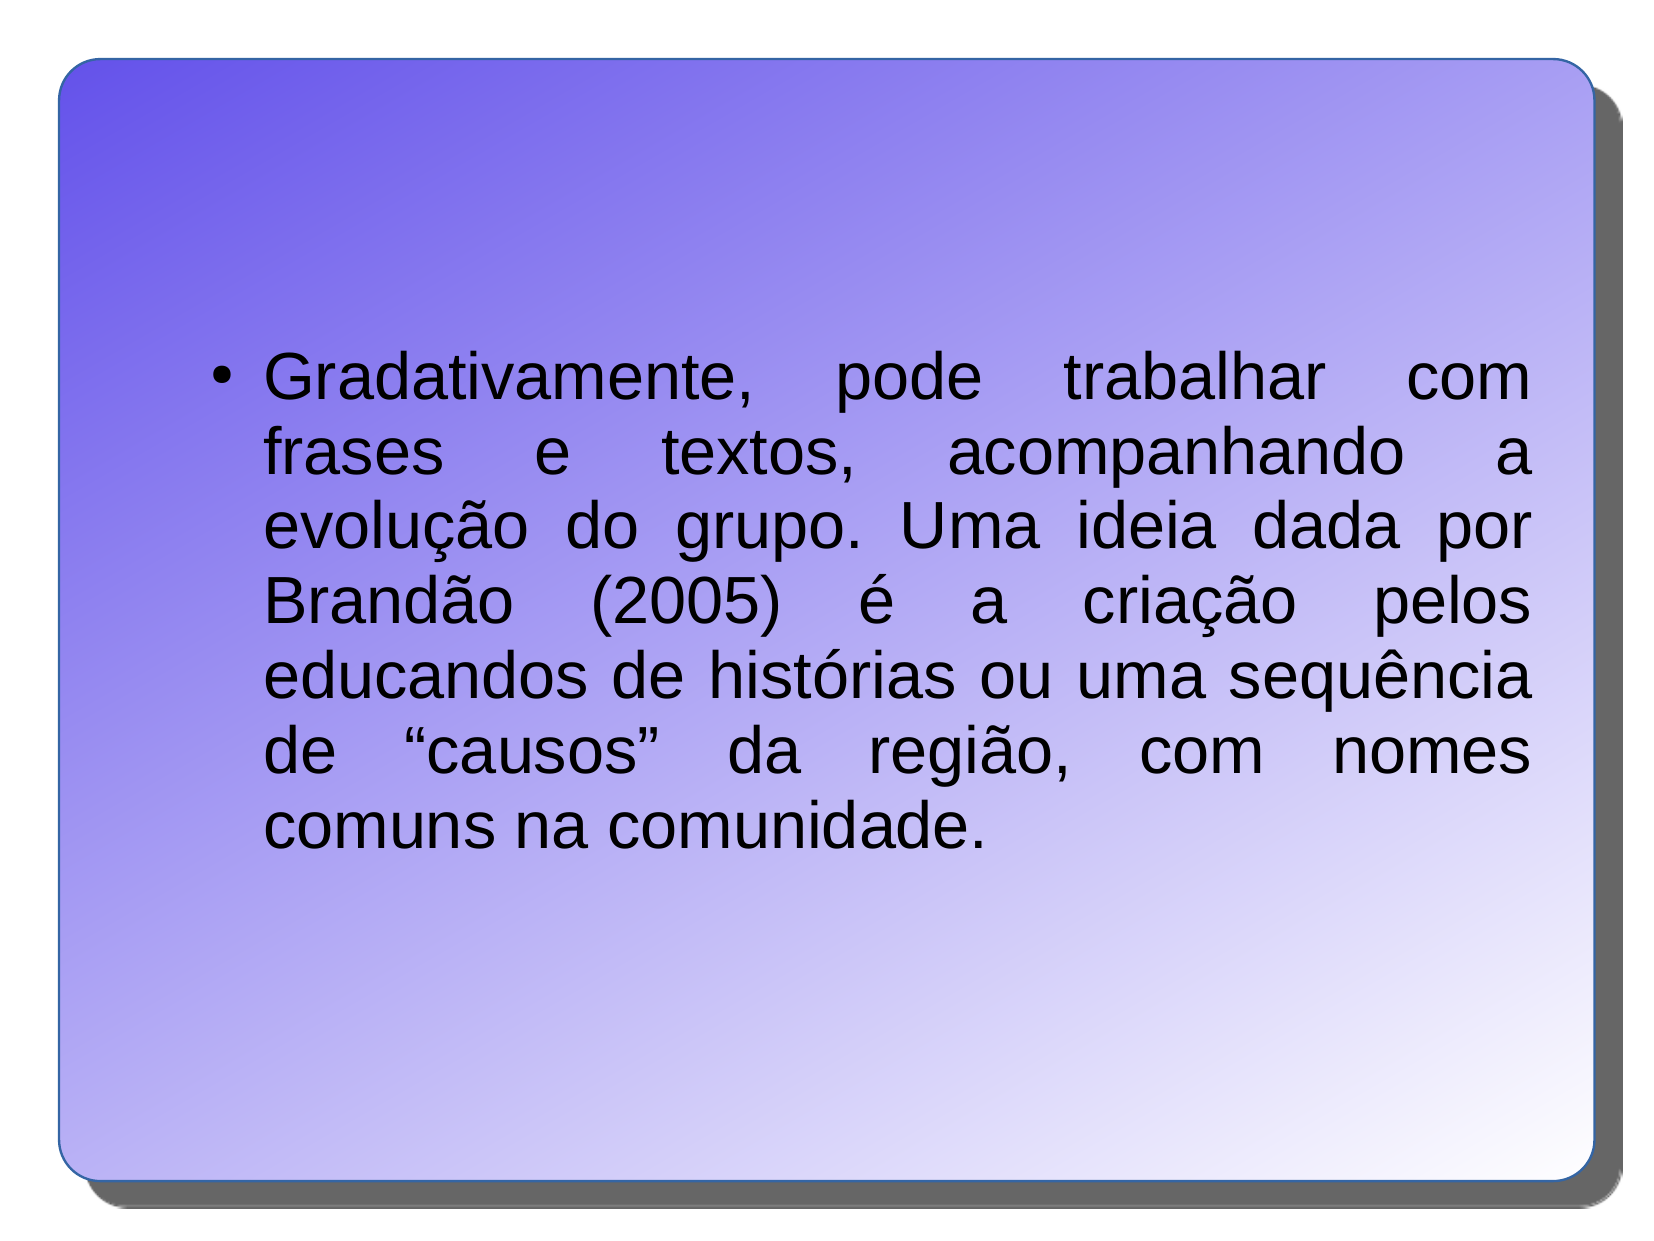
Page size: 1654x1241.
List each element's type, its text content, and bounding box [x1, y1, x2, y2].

list Gradativamente, pode trabalhar com frases e textos, acompanhando a evolução do grupo. Uma ideia dada por Brandão (2005) é a criação pelos educandos de histórias ou uma sequência de “causos” da região, com nomes comuns na comunidade. [121, 338, 1534, 1127]
